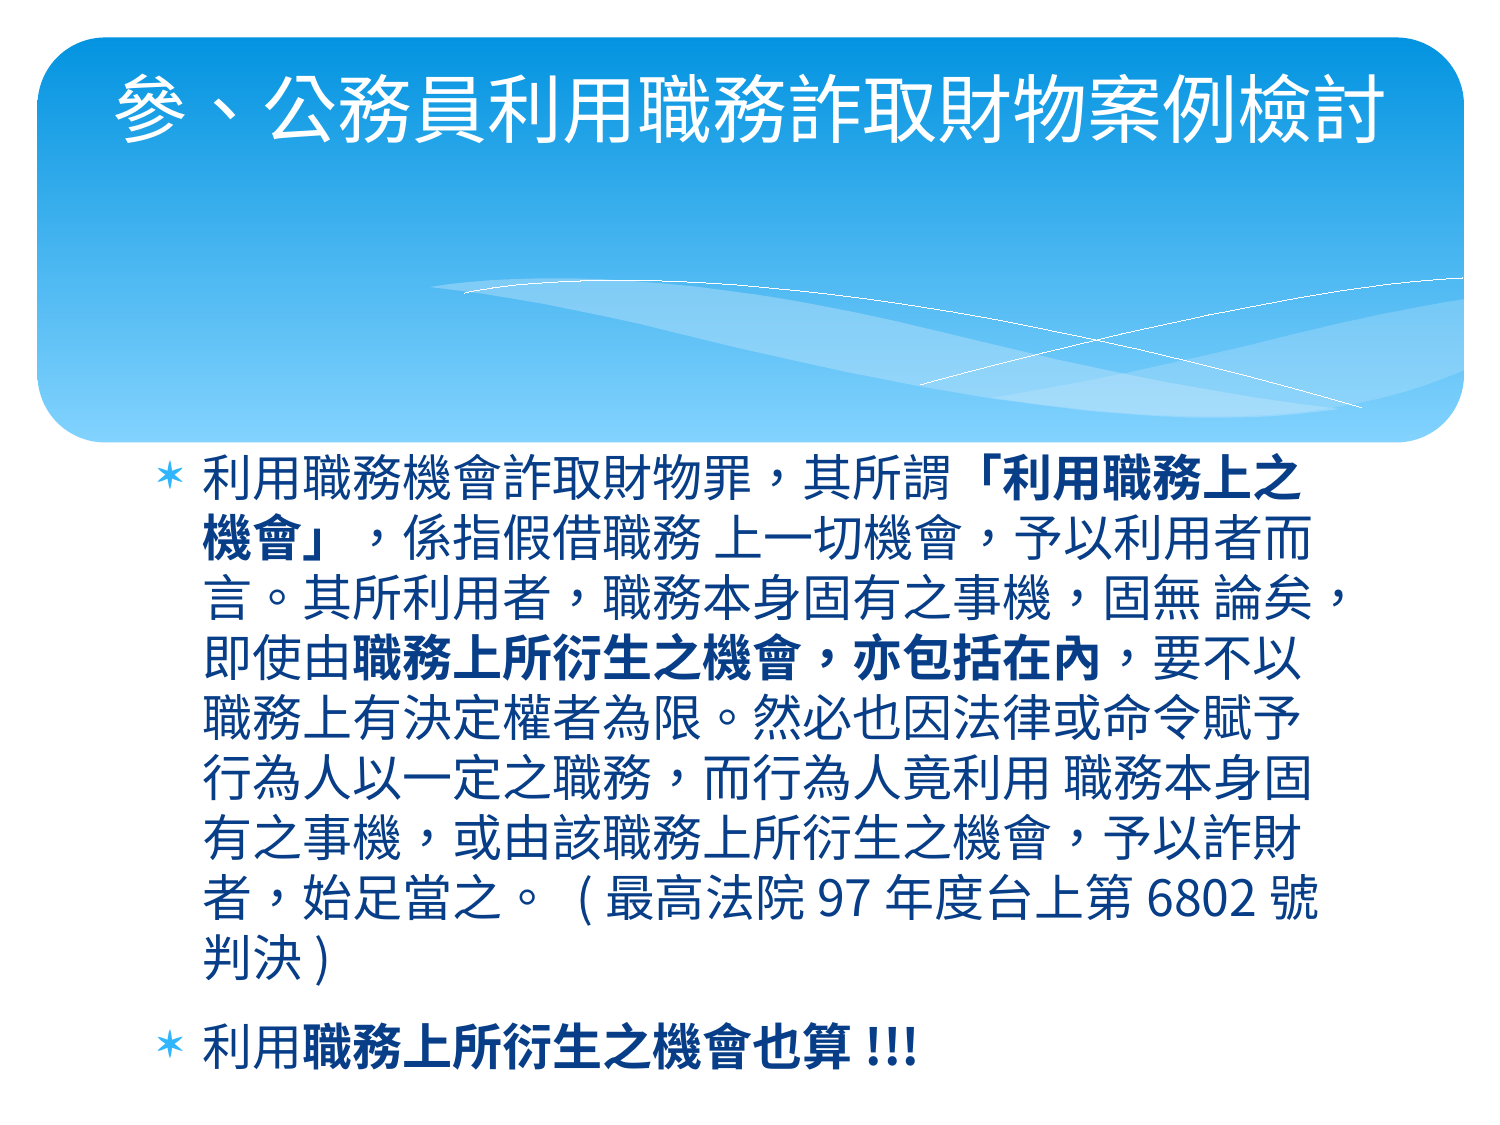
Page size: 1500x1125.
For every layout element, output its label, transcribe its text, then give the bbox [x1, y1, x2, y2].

title 參、公務員利用職務詐取財物案例檢討 [75, 55, 1425, 261]
list 利用職務機會詐取財物罪，其所謂「利用職務上之機會」，係指假借職務 上一切機會，予以利用者而言。其所利用者，職務本身固有之事機，固無 論矣，即使由職務上所衍生之機會，亦包括在內，要不以職務上有決定權者為限。然必也因法律或命令賦予行為人以一定之職務，而行為人竟利用 職務本身固有之事機，或由該職務上所衍生之機會，予以詐財者，始足當之。 (最高法院97年度台上第6802號判決) 利用職務上所衍生之機會也算!!! [143, 438, 1359, 1005]
